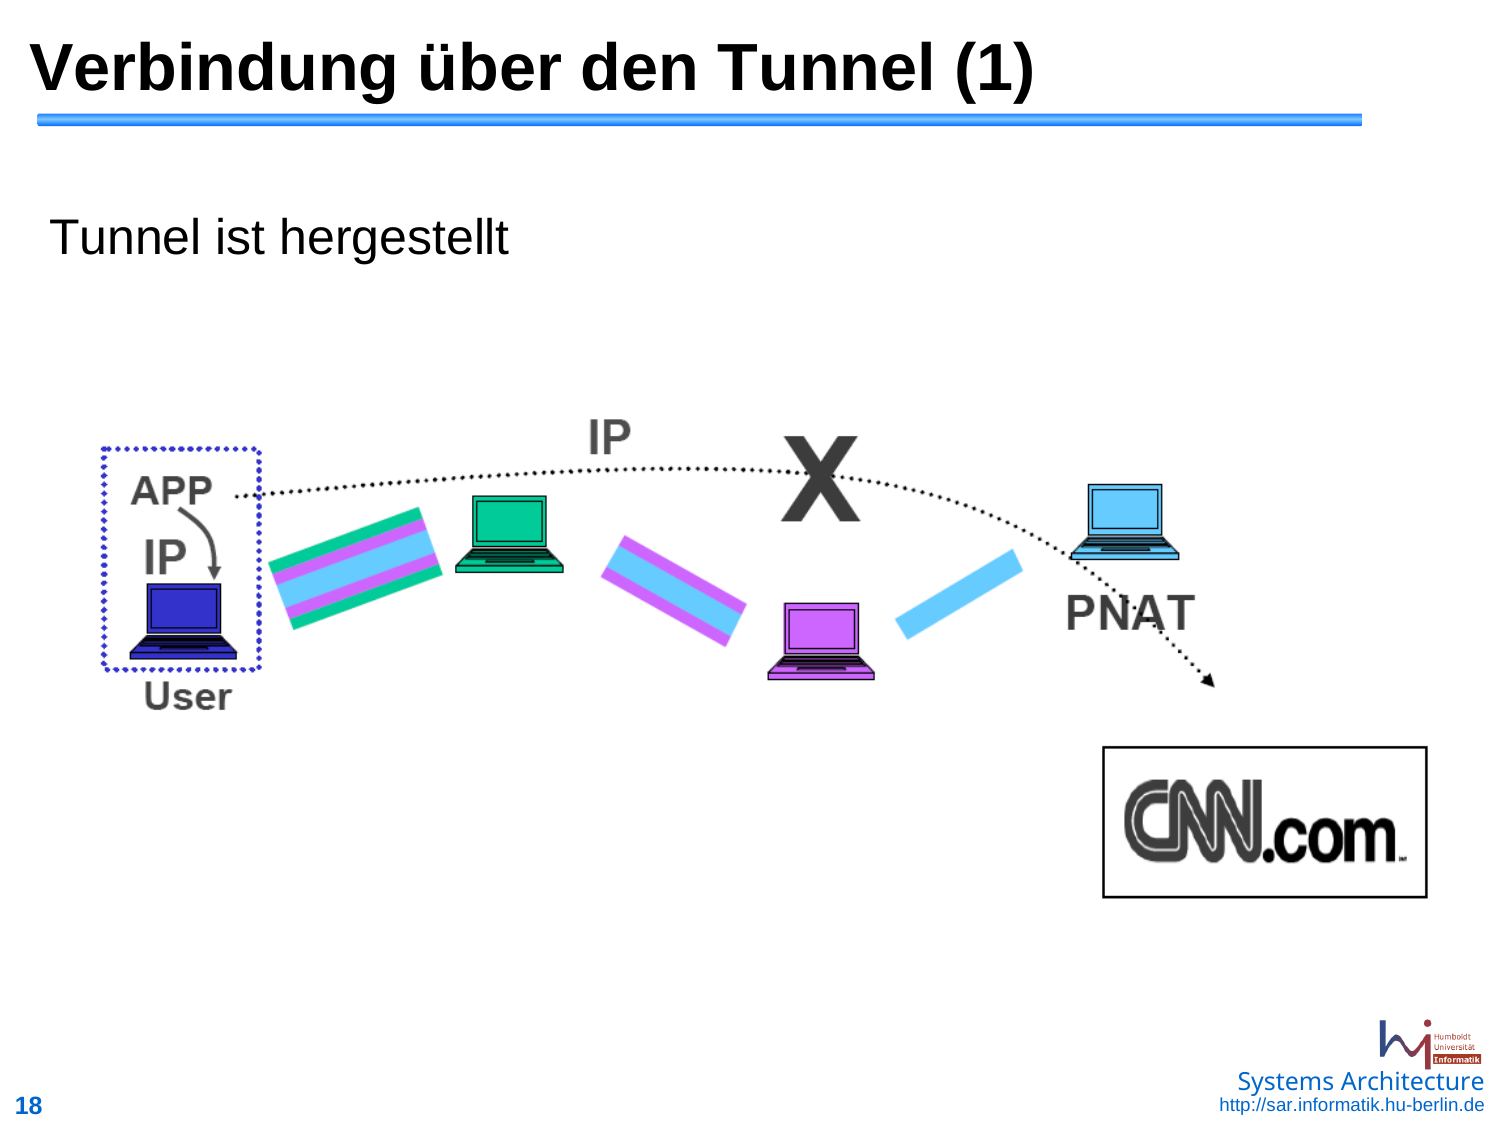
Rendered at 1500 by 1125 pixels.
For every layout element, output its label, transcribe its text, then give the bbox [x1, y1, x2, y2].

title Verbindung über den Tunnel (1) [29, 19, 1500, 115]
list Tunnel ist hergestellt [34, 174, 1452, 296]
picture [88, 413, 1437, 958]
picture [1376, 1016, 1483, 1071]
